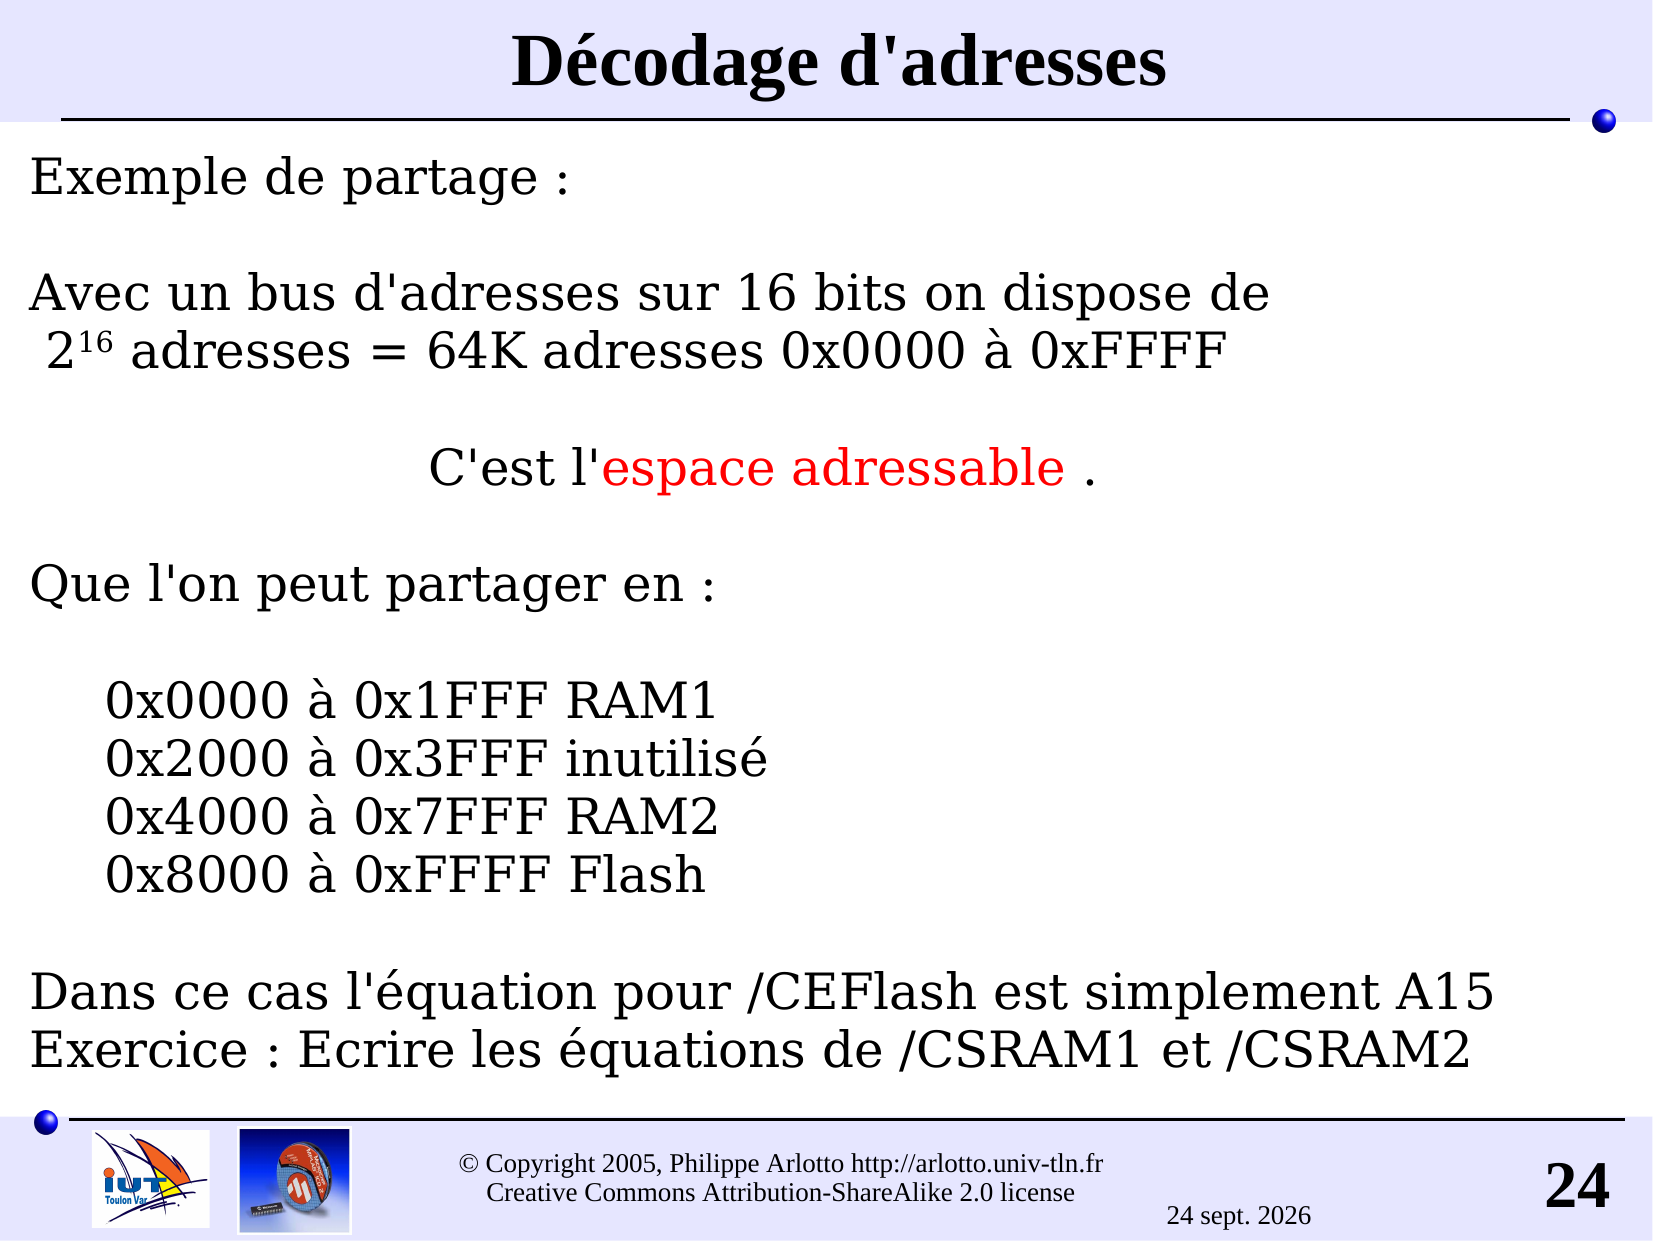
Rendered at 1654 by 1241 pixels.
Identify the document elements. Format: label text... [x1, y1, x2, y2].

text_box Exemple de partage : Avec un bus d'adresses sur 16 bits on dispose de 216 adresses = 64K adresses 0x0000 à 0xFFFF C'est l'espace adressable . Que l'on peut partager en : 0x0000 à 0x1FFF RAM1 0x2000 à 0x3FFF inutilisé 0x4000 à 0x7FFF RAM2 0x8000 à 0xFFFF Flash Dans ce cas l'équation pour /CEFlash est simplement A15 Exercice : Ecrire les équations de /CSRAM1 et /CSRAM2 [29, 147, 1565, 1138]
title Décodage d'adresses [95, 14, 1585, 107]
picture [237, 1138, 352, 1235]
